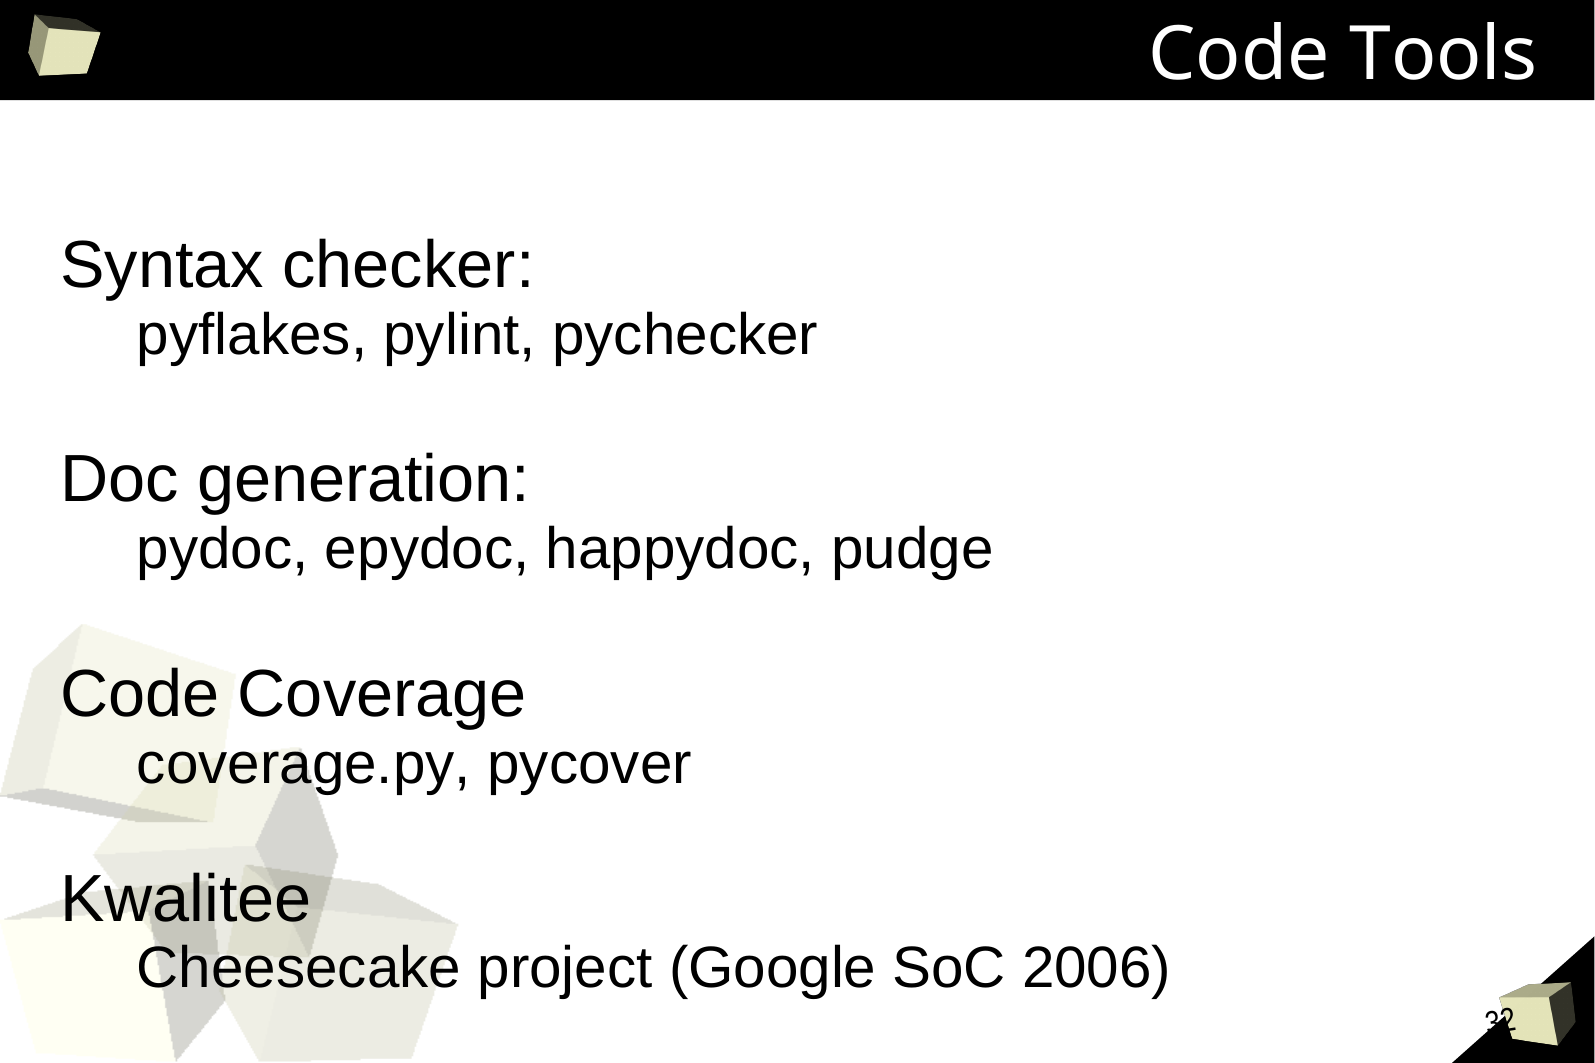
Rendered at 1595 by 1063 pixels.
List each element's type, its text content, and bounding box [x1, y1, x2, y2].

title Code Tools [113, 0, 1538, 104]
list Syntax checker: pyflakes, pylint, pychecker Doc generation: pydoc, epydoc, happydoc, pudge Code Coverage coverage.py, pycover Kwalitee Cheesecake project (Google SoC 2006) [42, 151, 1554, 1041]
picture [0, 623, 460, 1063]
